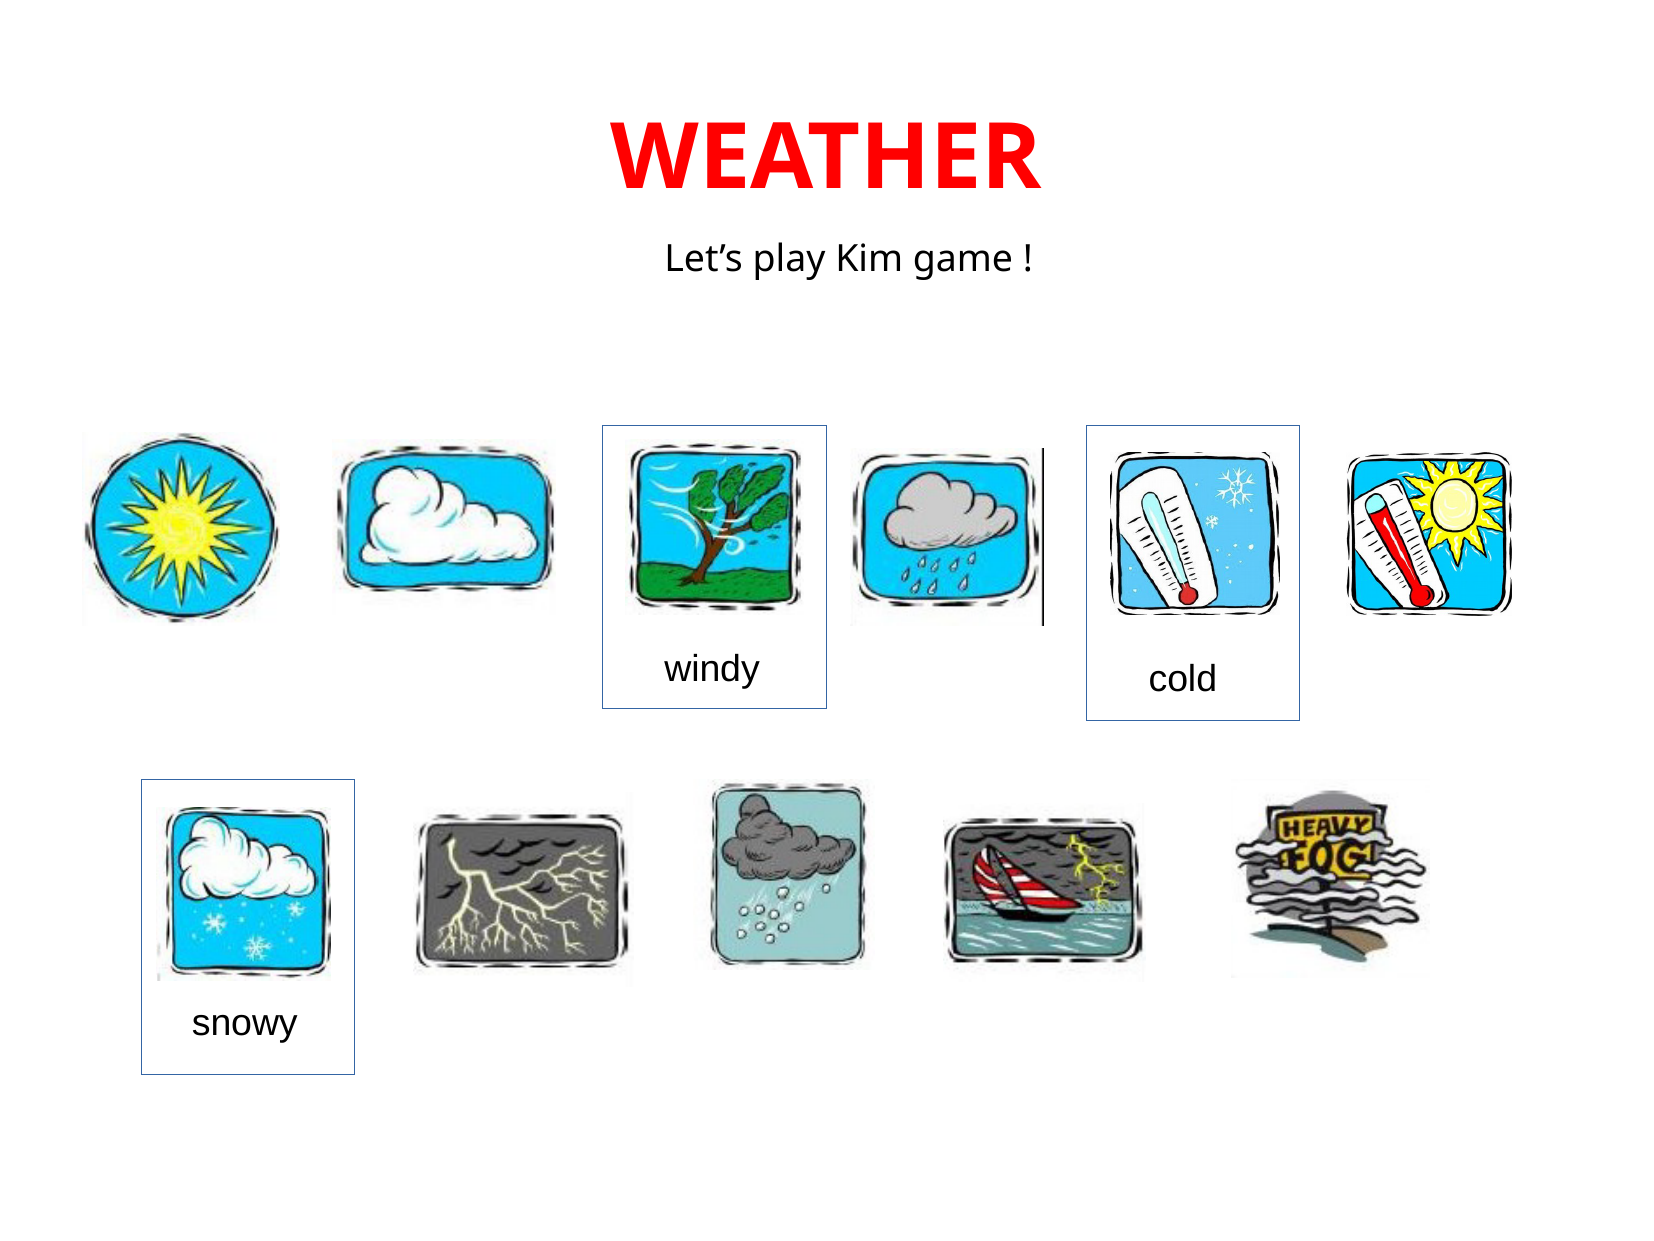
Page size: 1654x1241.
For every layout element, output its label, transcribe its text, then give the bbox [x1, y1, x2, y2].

picture [332, 439, 556, 615]
picture [850, 448, 1044, 626]
text_box windy [649, 640, 792, 697]
text_box snowy [177, 994, 319, 1052]
text_box Let’s play Kim game ! [649, 224, 1193, 286]
picture [693, 779, 875, 970]
text_box cold [1133, 649, 1276, 707]
picture [82, 432, 280, 626]
picture [1110, 452, 1280, 615]
picture [1346, 452, 1512, 616]
title WEATHER [82, 49, 1571, 257]
picture [156, 807, 331, 981]
picture [943, 803, 1146, 982]
picture [1231, 779, 1430, 978]
picture [625, 439, 804, 615]
picture [413, 792, 634, 987]
